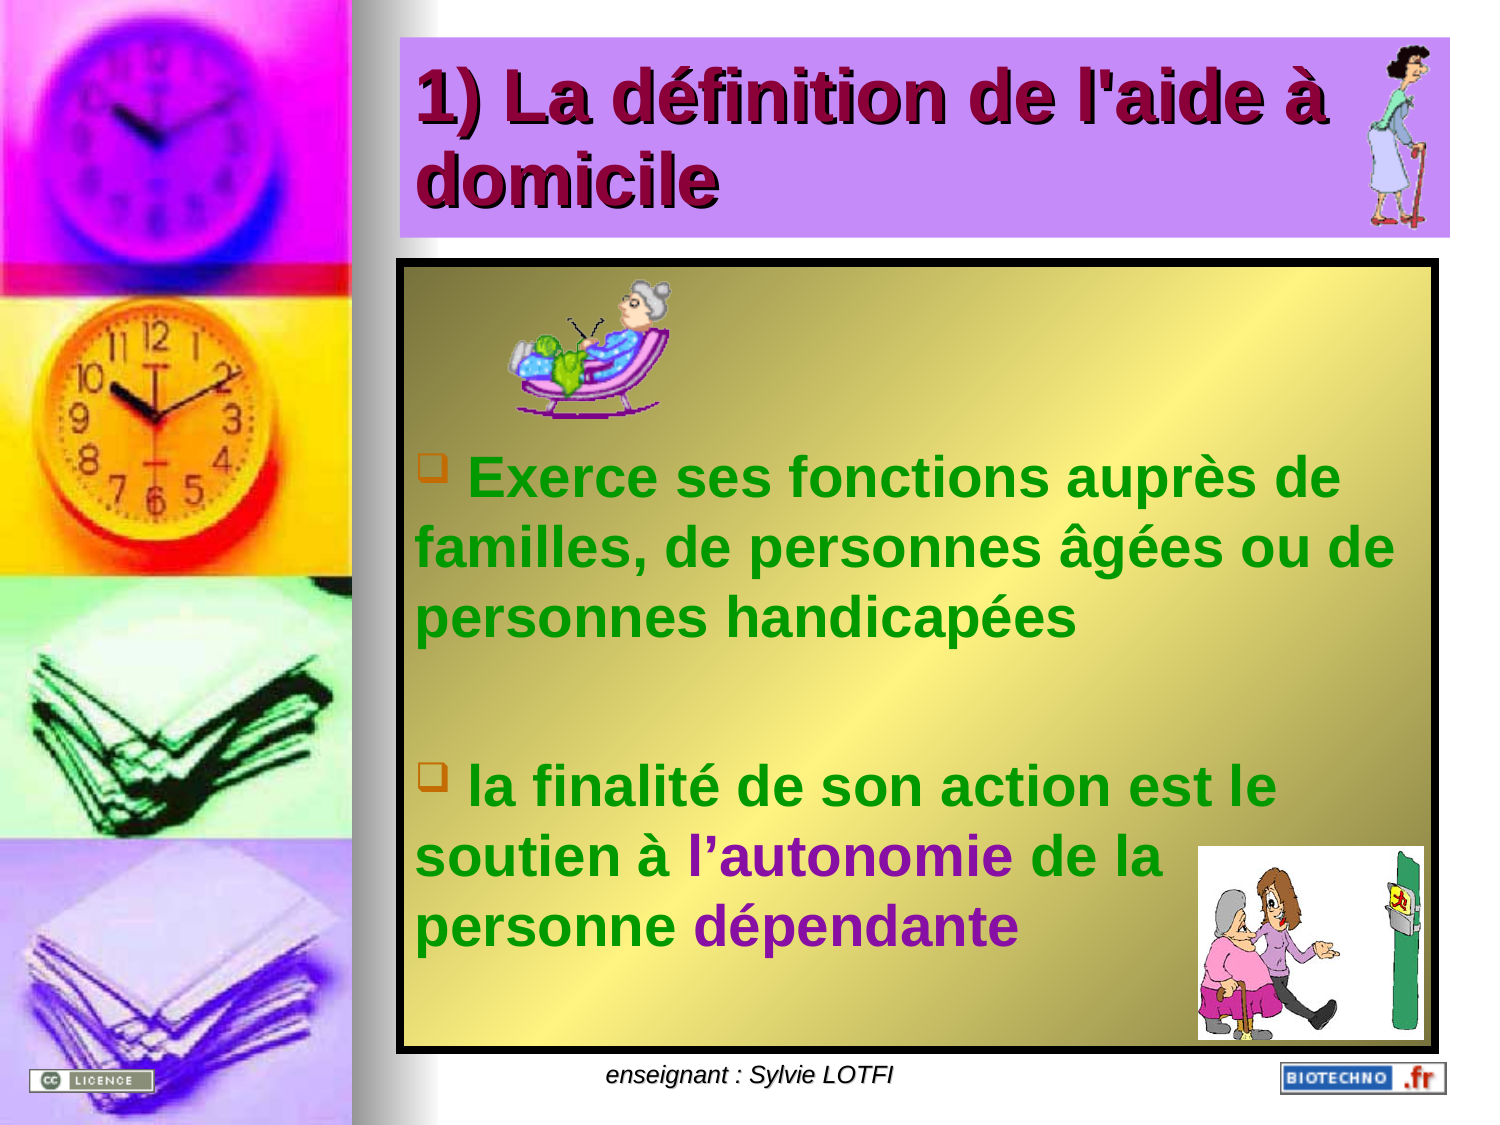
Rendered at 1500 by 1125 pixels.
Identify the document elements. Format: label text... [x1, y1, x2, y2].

picture [1364, 42, 1432, 232]
picture [501, 267, 691, 419]
picture [1198, 846, 1424, 1040]
picture [1280, 1062, 1447, 1095]
title 1) La définition de l'aide à domicile [399, 37, 1450, 238]
picture [0, 0, 352, 1125]
table_header Exerce ses fonctions auprès de familles, de personnes âgées ou de personnes handicapées la finalité de son action est le soutien à l’autonomie de la personne dépendante [404, 267, 1431, 1046]
